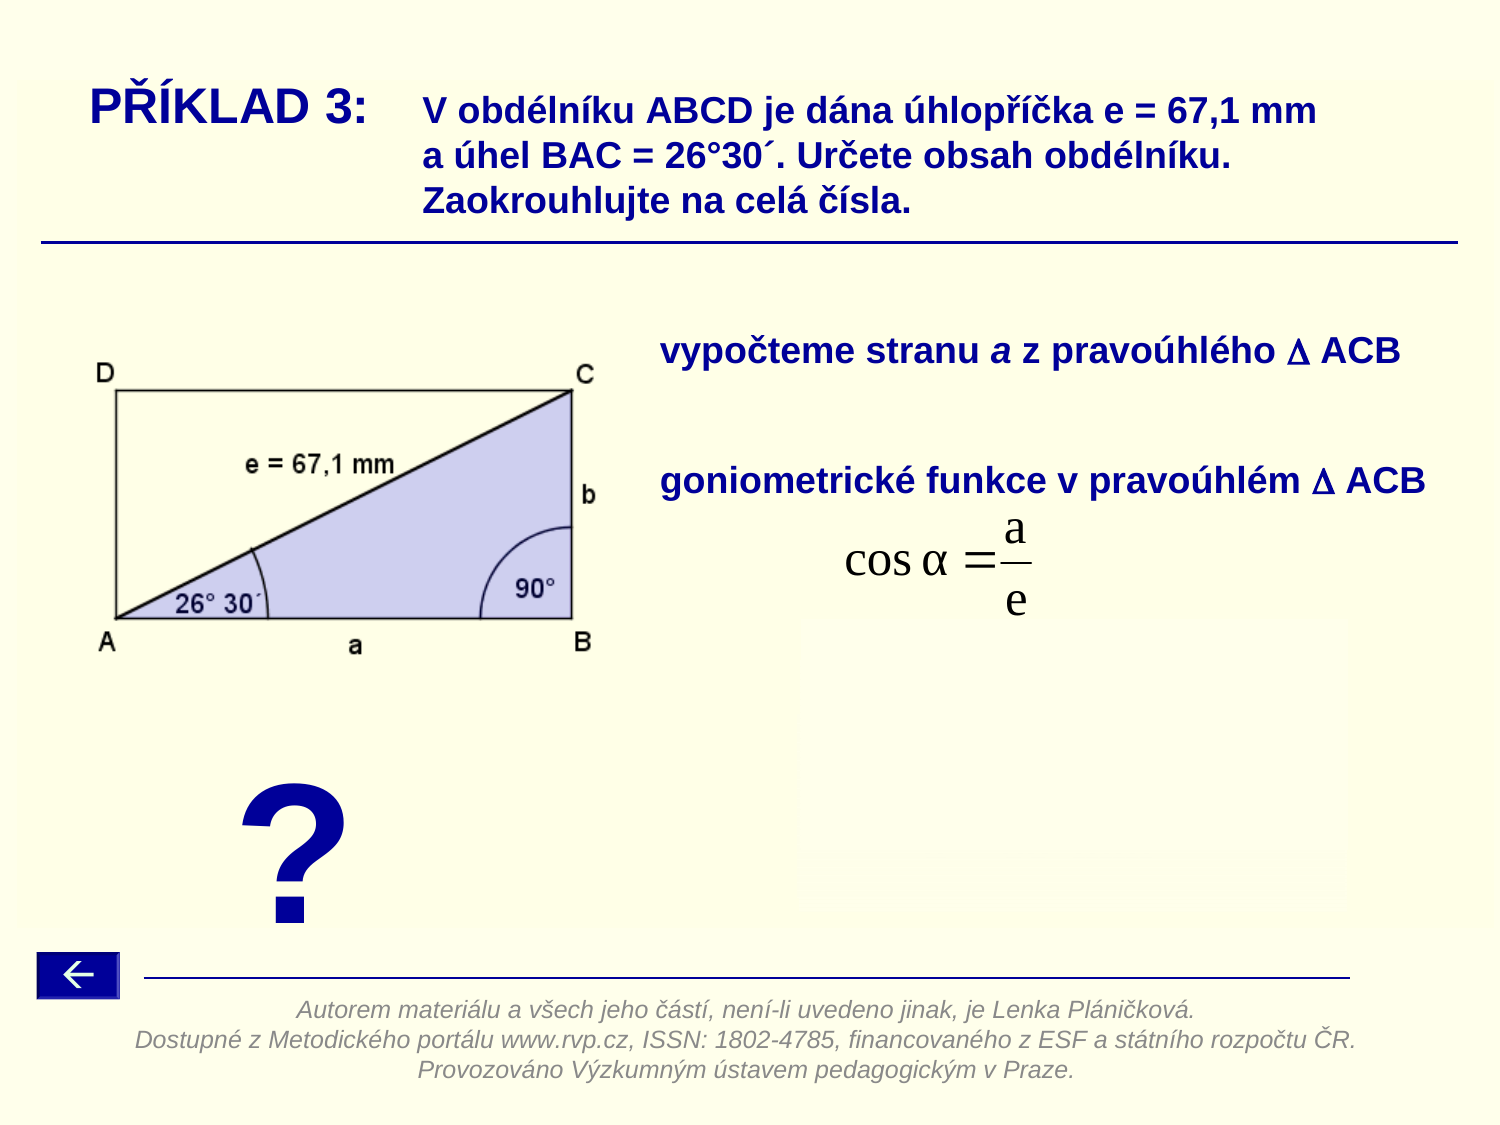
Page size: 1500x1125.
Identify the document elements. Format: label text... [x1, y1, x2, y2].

text_box ? [218, 716, 384, 972]
text_box Autorem materiálu a všech jeho částí, není-li uvedeno jinak, je Lenka Pláničková. Dostupné z Metodického portálu www.rvp.cz, ISSN: 1802-4785, financovaného z ESF a státního rozpočtu ČR. Provozováno Výzkumným ústavem pedagogickým v Praze. [40, 997, 1454, 1080]
chart [837, 495, 1334, 619]
text_box V obdélníku ABCD je dána úhlopříčka e = 67,1 mm a úhel BAC = 26°30´. Určete obsah obdélníku. Zaokrouhlujte na celá čísla. [407, 78, 1424, 229]
title PŘÍKLAD 3: [73, 55, 386, 151]
text_box vypočteme stranu a z pravoúhlého  ACB [645, 318, 1500, 380]
text_box goniometrické funkce v pravoúhlém  ACB [645, 448, 1500, 509]
text_box  [40, 956, 116, 996]
picture [17, 80, 1494, 928]
